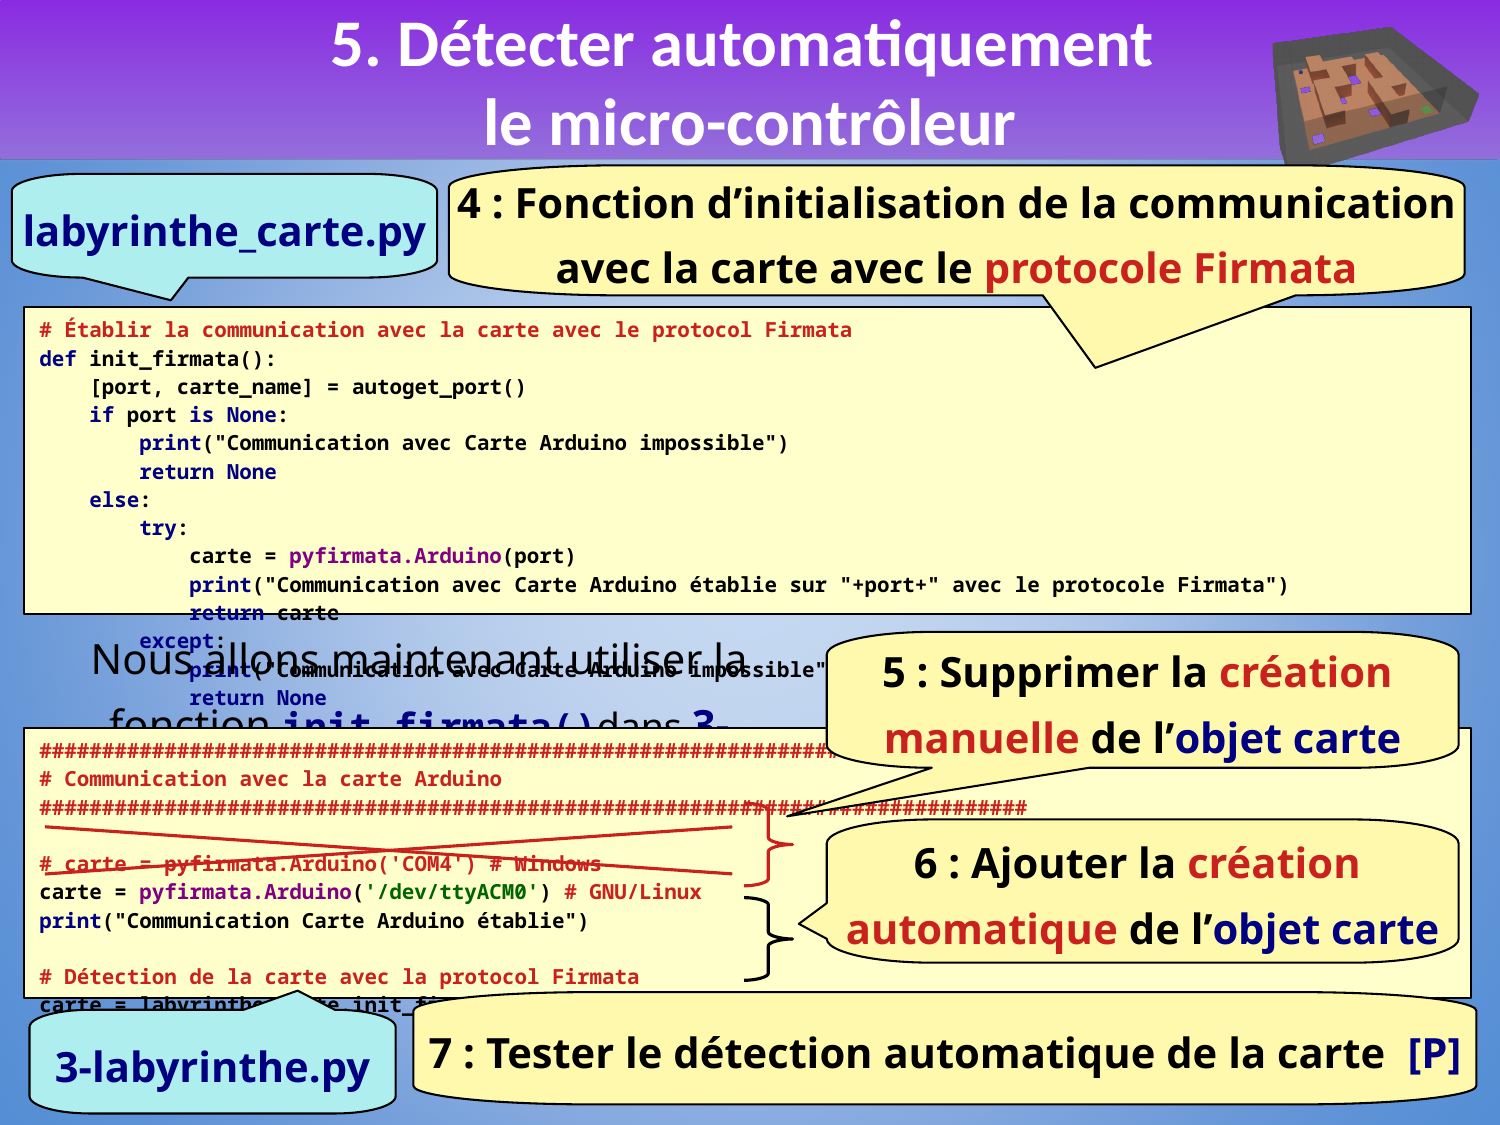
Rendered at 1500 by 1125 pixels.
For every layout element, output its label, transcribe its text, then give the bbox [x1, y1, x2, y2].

text_box 4 : Fonction d’initialisation de la communication avec la carte avec le protocole Firmata [448, 165, 1465, 368]
text_box 5. Détecter automatiquement le micro-contrôleur [0, 0, 1500, 159]
text_box 6 : Ajouter la création automatique de l’objet carte [798, 819, 1459, 963]
picture [0, 27, 1500, 1125]
text_box 5 : Supprimer la création manuelle de l’objet carte [787, 631, 1459, 817]
text_box labyrinthe_carte.py [11, 173, 438, 301]
text_box 7 : Tester le détection automatique de la carte [P] [413, 992, 1477, 1105]
text_box 3-labyrinthe.py [29, 990, 396, 1114]
text_box ############################################################################### # Communication avec la carte Arduino ############################################################################### # carte = pyfirmata.Arduino('COM4') # Windows carte = pyfirmata.Arduino('/dev/ttyACM0') # GNU/Linux print("Communication Carte Arduino établie") # Détection de la carte avec la protocol Firmata carte = labyrinthe_carte.init_firmata() if carte is None: bge.logic.endGame() [23, 727, 1471, 998]
text_box Nous allons maintenant utiliser la fonction init_firmata()dans 3-labyrinthe.py. [23, 614, 815, 726]
text_box # Établir la communication avec la carte avec le protocol Firmata def init_firmata(): [port, carte_name] = autoget_port() if port is None: print("Communication avec Carte Arduino impossible") return None else: try: carte = pyfirmata.Arduino(port) print("Communication avec Carte Arduino établie sur "+port+" avec le protocole Firmata") return carte except: print("Communication avec Carte Arduino impossible") return None [23, 307, 1471, 615]
